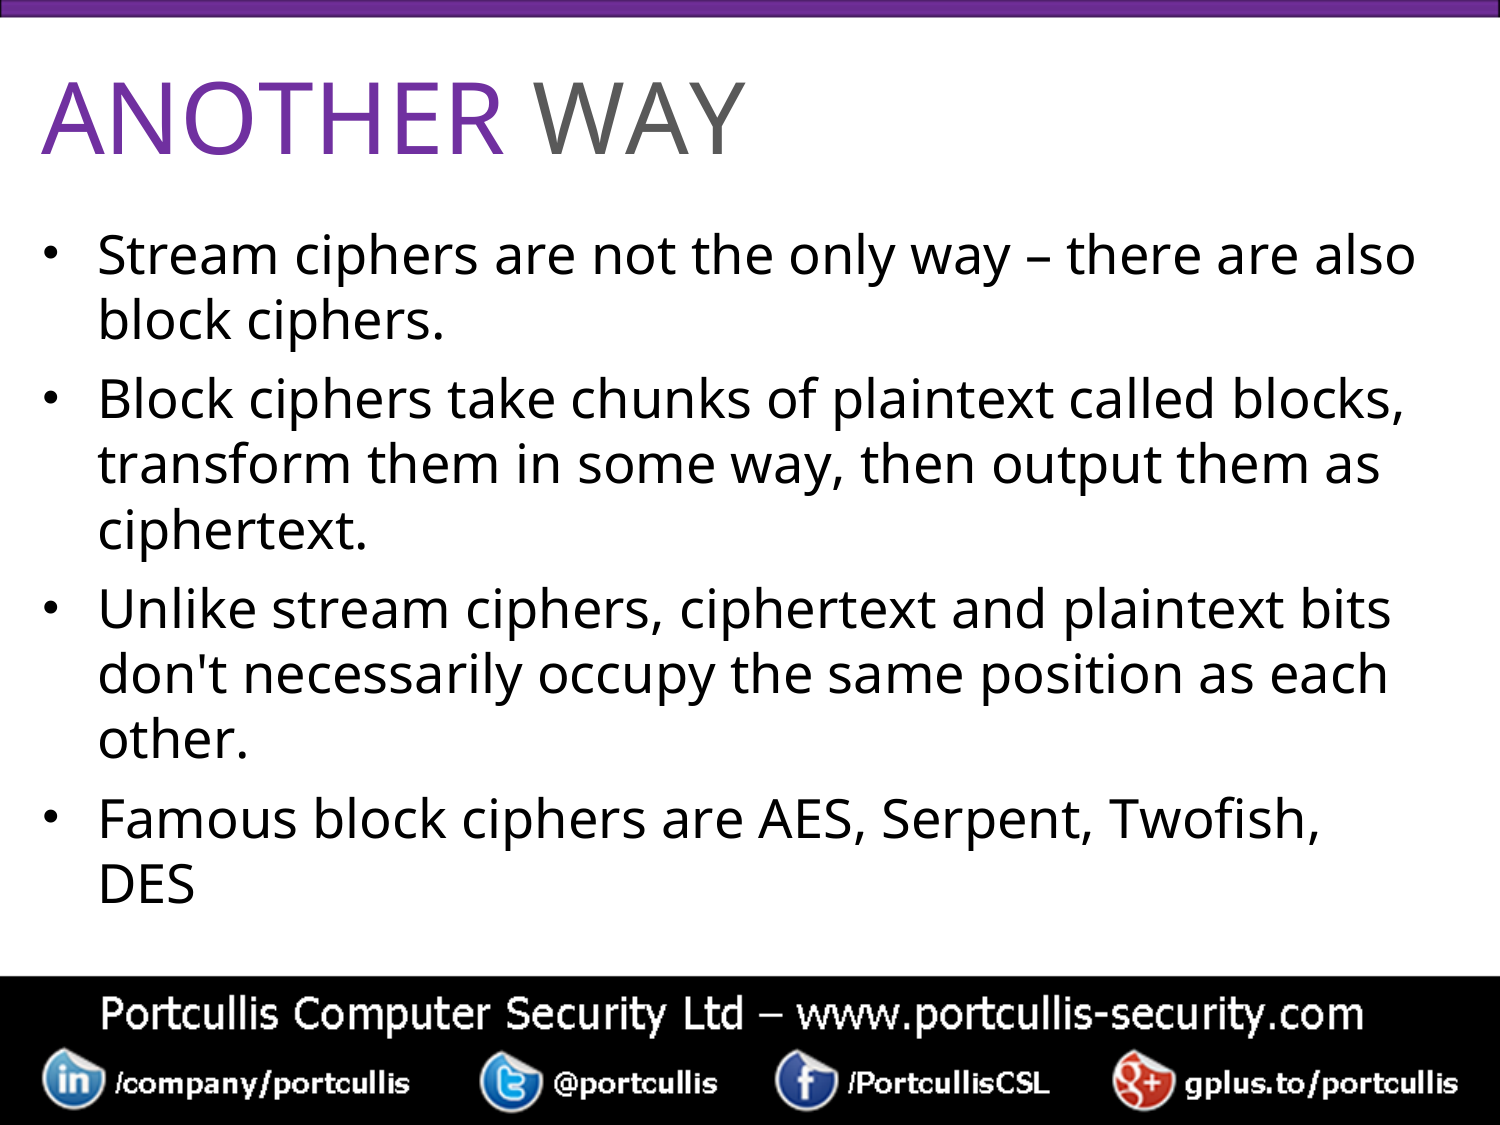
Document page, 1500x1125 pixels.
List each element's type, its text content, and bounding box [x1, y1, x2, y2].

list Stream ciphers are not the only way – there are also block ciphers. Block ciphers take chunks of plaintext called blocks, transform them in some way, then output them as ciphertext. Unlike stream ciphers, ciphertext and plaintext bits don't necessarily occupy the same position as each other. Famous block ciphers are AES, Serpent, Twofish, DES [41, 219, 1428, 965]
title ANOTHER WAY [41, 42, 1434, 202]
picture [0, 0, 1500, 1125]
